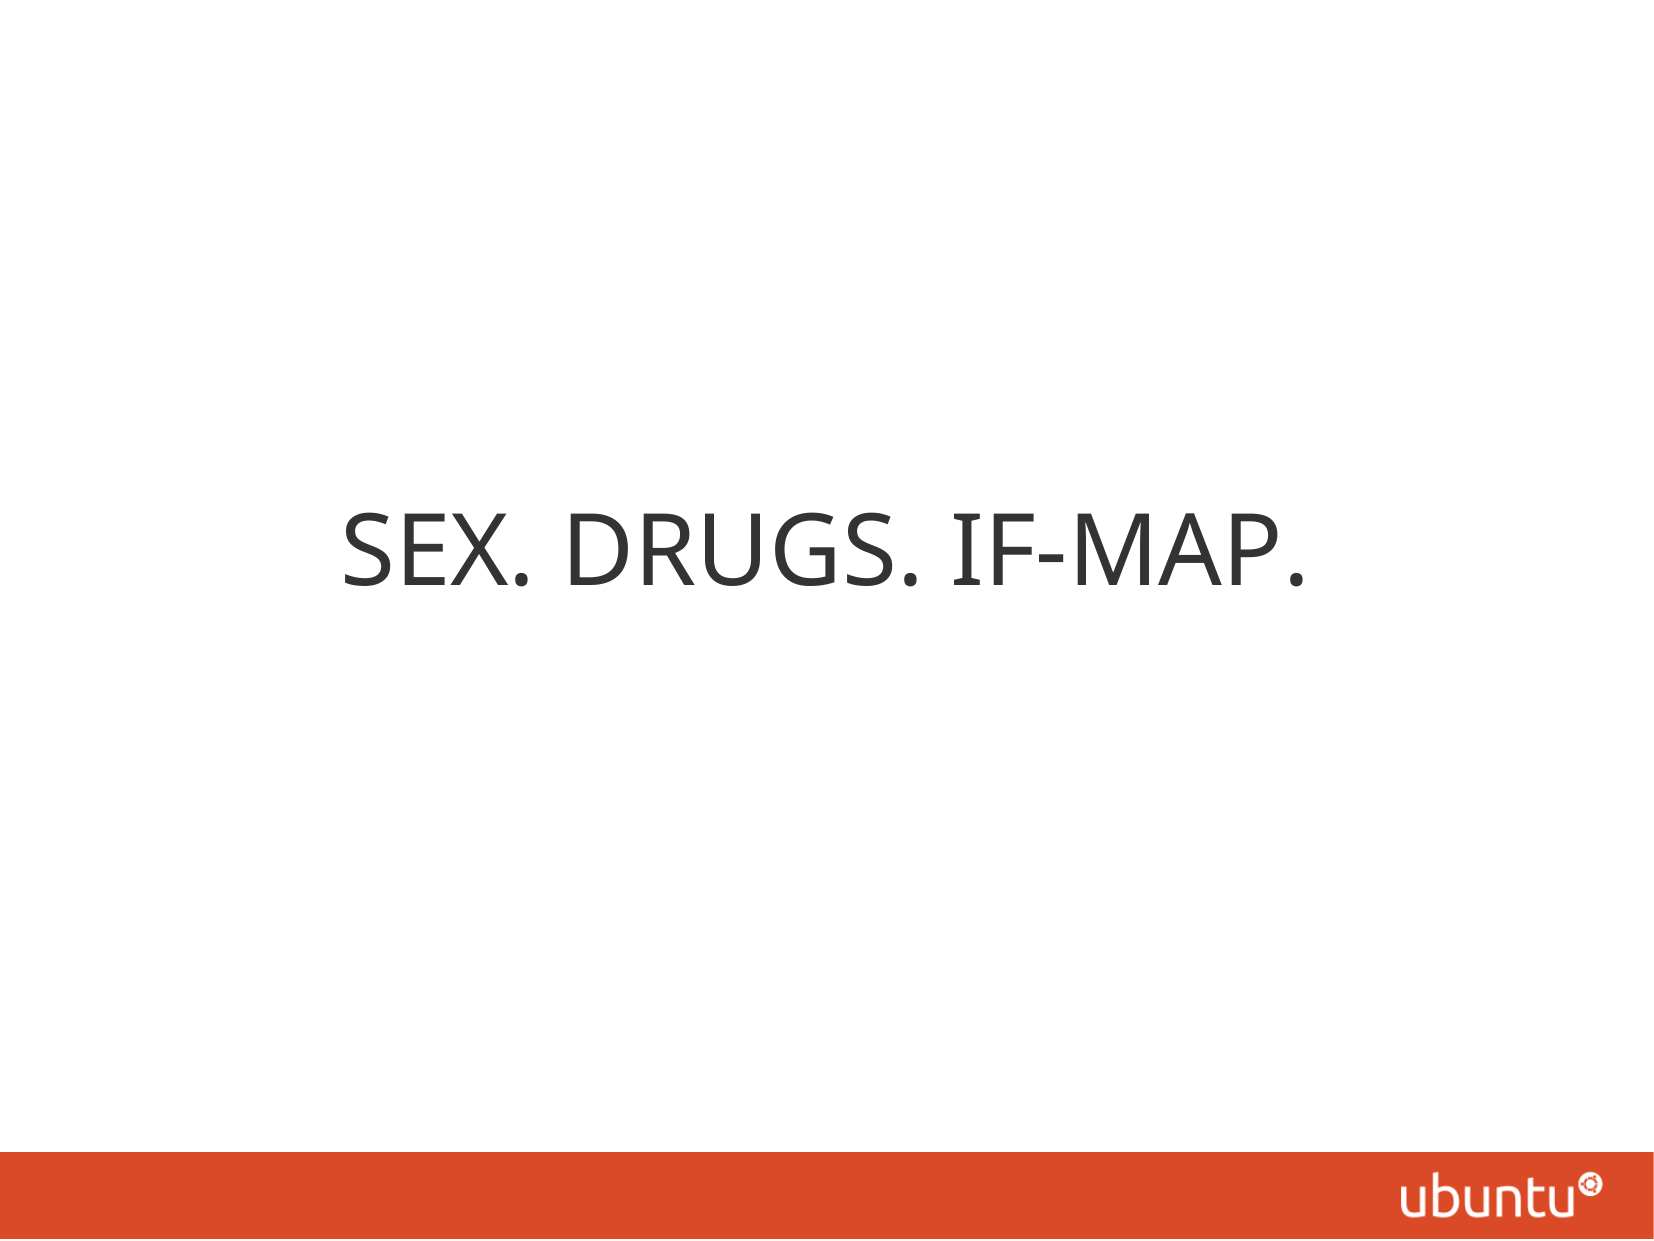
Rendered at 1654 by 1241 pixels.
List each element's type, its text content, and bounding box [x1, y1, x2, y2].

title SEX. DRUGS. IF-MAP. [56, 316, 1596, 790]
picture [0, 1152, 1654, 1239]
